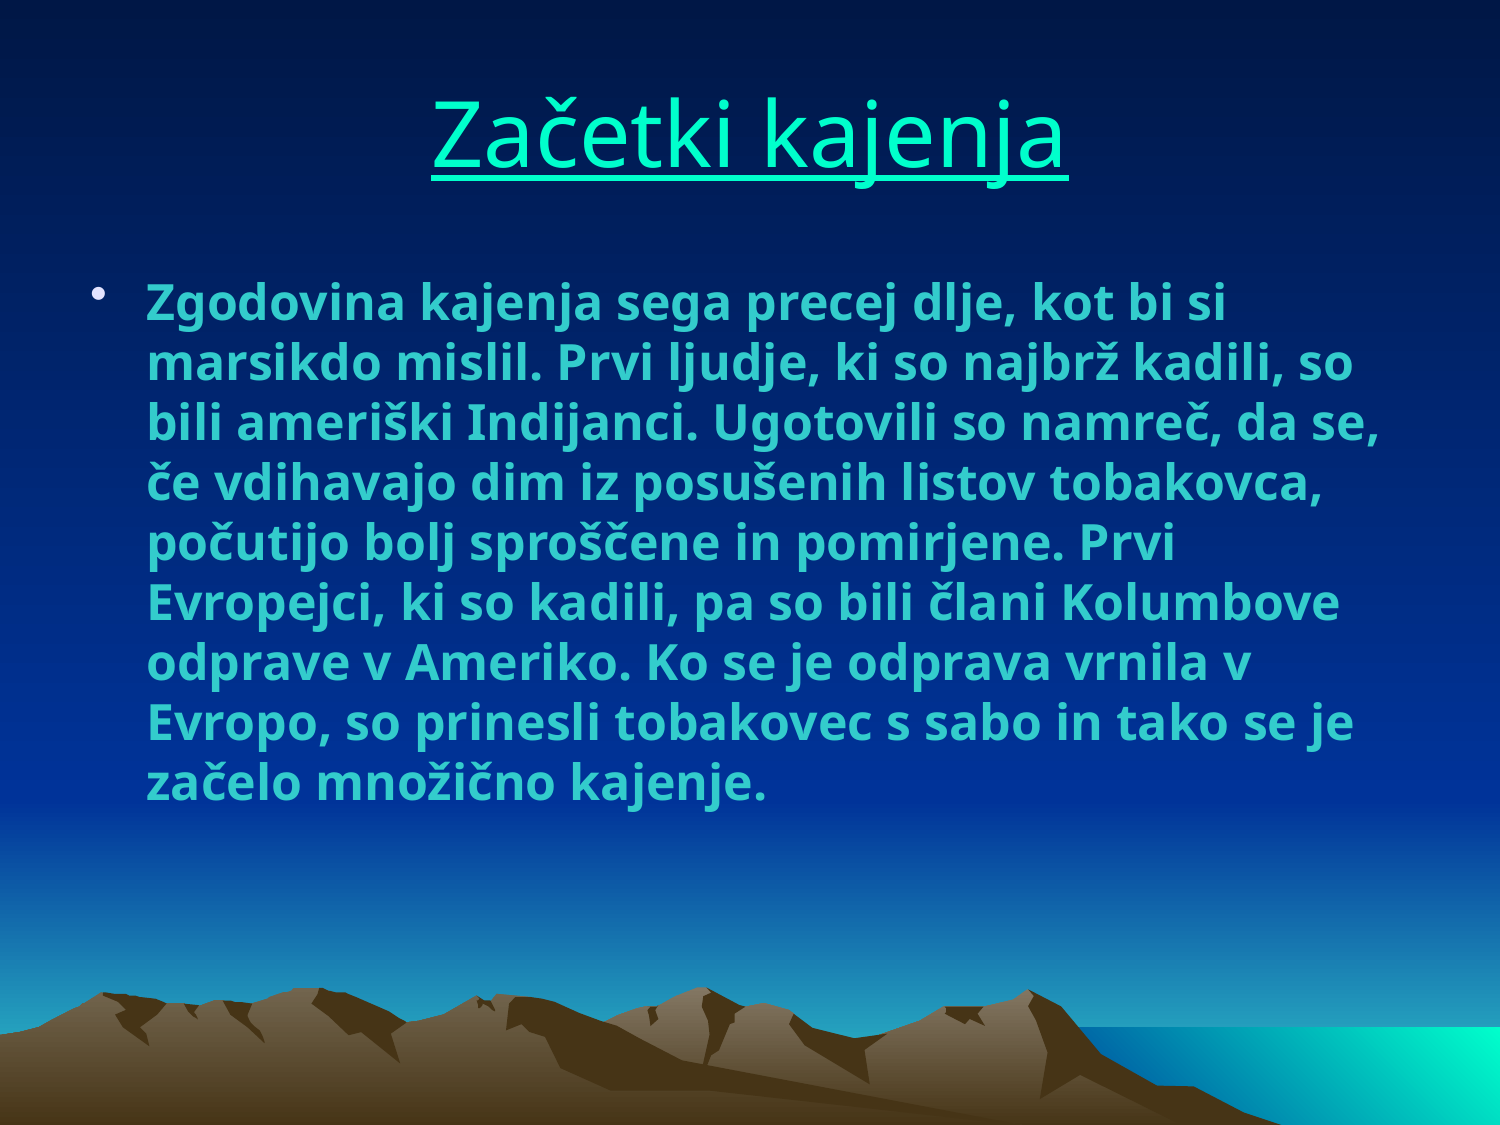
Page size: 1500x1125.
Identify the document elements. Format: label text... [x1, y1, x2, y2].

title Začetki kajenja [75, 37, 1425, 225]
list Zgodovina kajenja sega precej dlje, kot bi si marsikdo mislil. Prvi ljudje, ki so najbrž kadili, so bili ameriški Indijanci. Ugotovili so namreč, da se, če vdihavajo dim iz posušenih listov tobakovca, počutijo bolj sproščene in pomirjene. Prvi Evropejci, ki so kadili, pa so bili člani Kolumbove odprave v Ameriko. Ko se je odprava vrnila v Evropo, so prinesli tobakovec s sabo in tako se je začelo množično kajenje. [75, 262, 1425, 1000]
